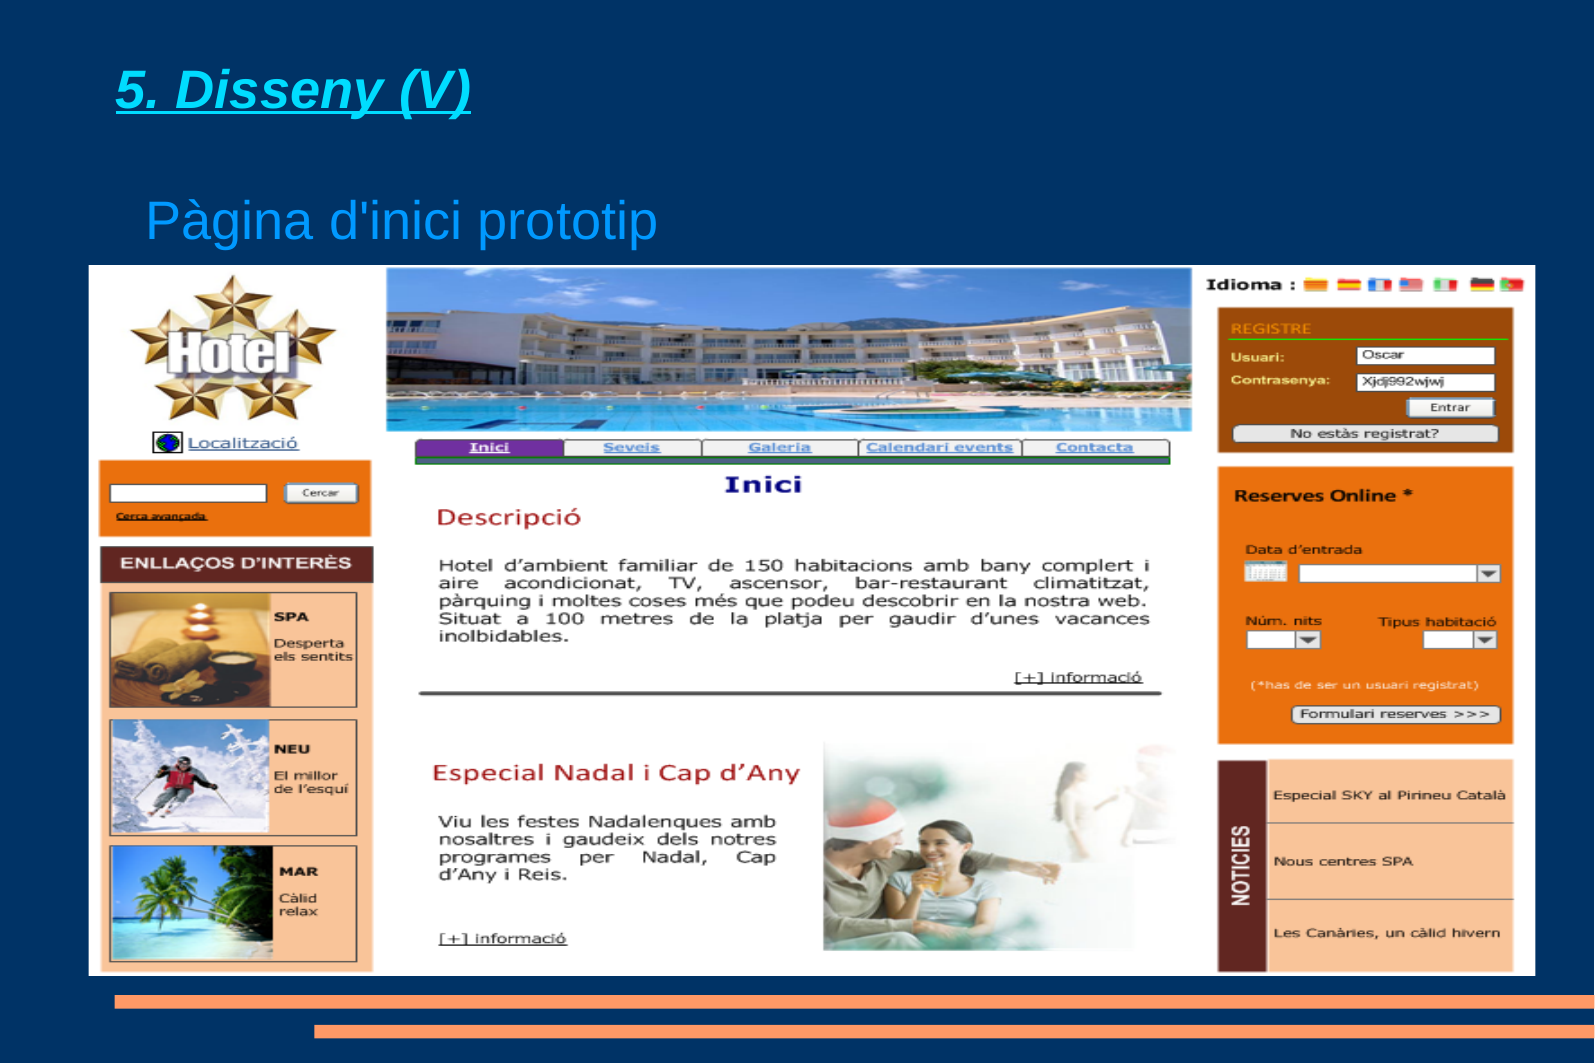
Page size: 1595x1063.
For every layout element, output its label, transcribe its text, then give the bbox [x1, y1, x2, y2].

title Pàgina d'inici prototip [145, 131, 1507, 310]
picture [88, 265, 1536, 976]
title 5. Disseny (V) [115, 0, 1478, 179]
